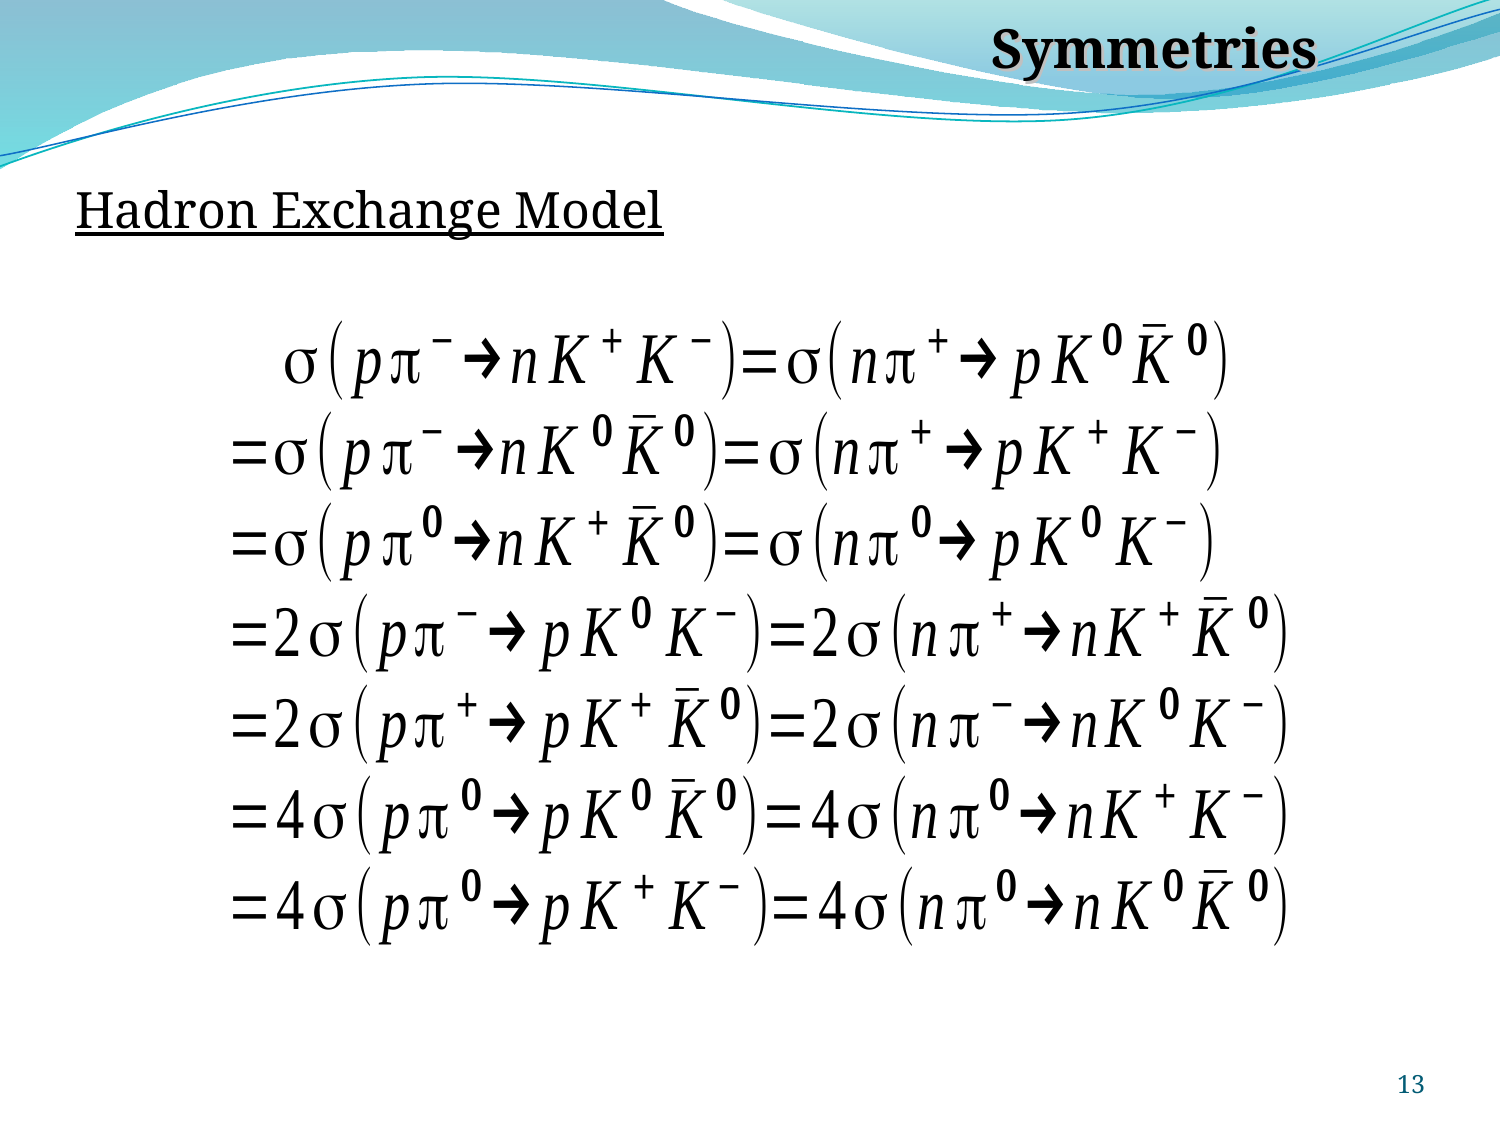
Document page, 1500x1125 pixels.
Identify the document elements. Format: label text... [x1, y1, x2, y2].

title Symmetries [960, 0, 1351, 95]
title Hadron Exchange Model [75, 115, 1425, 303]
chart [209, 314, 1306, 950]
